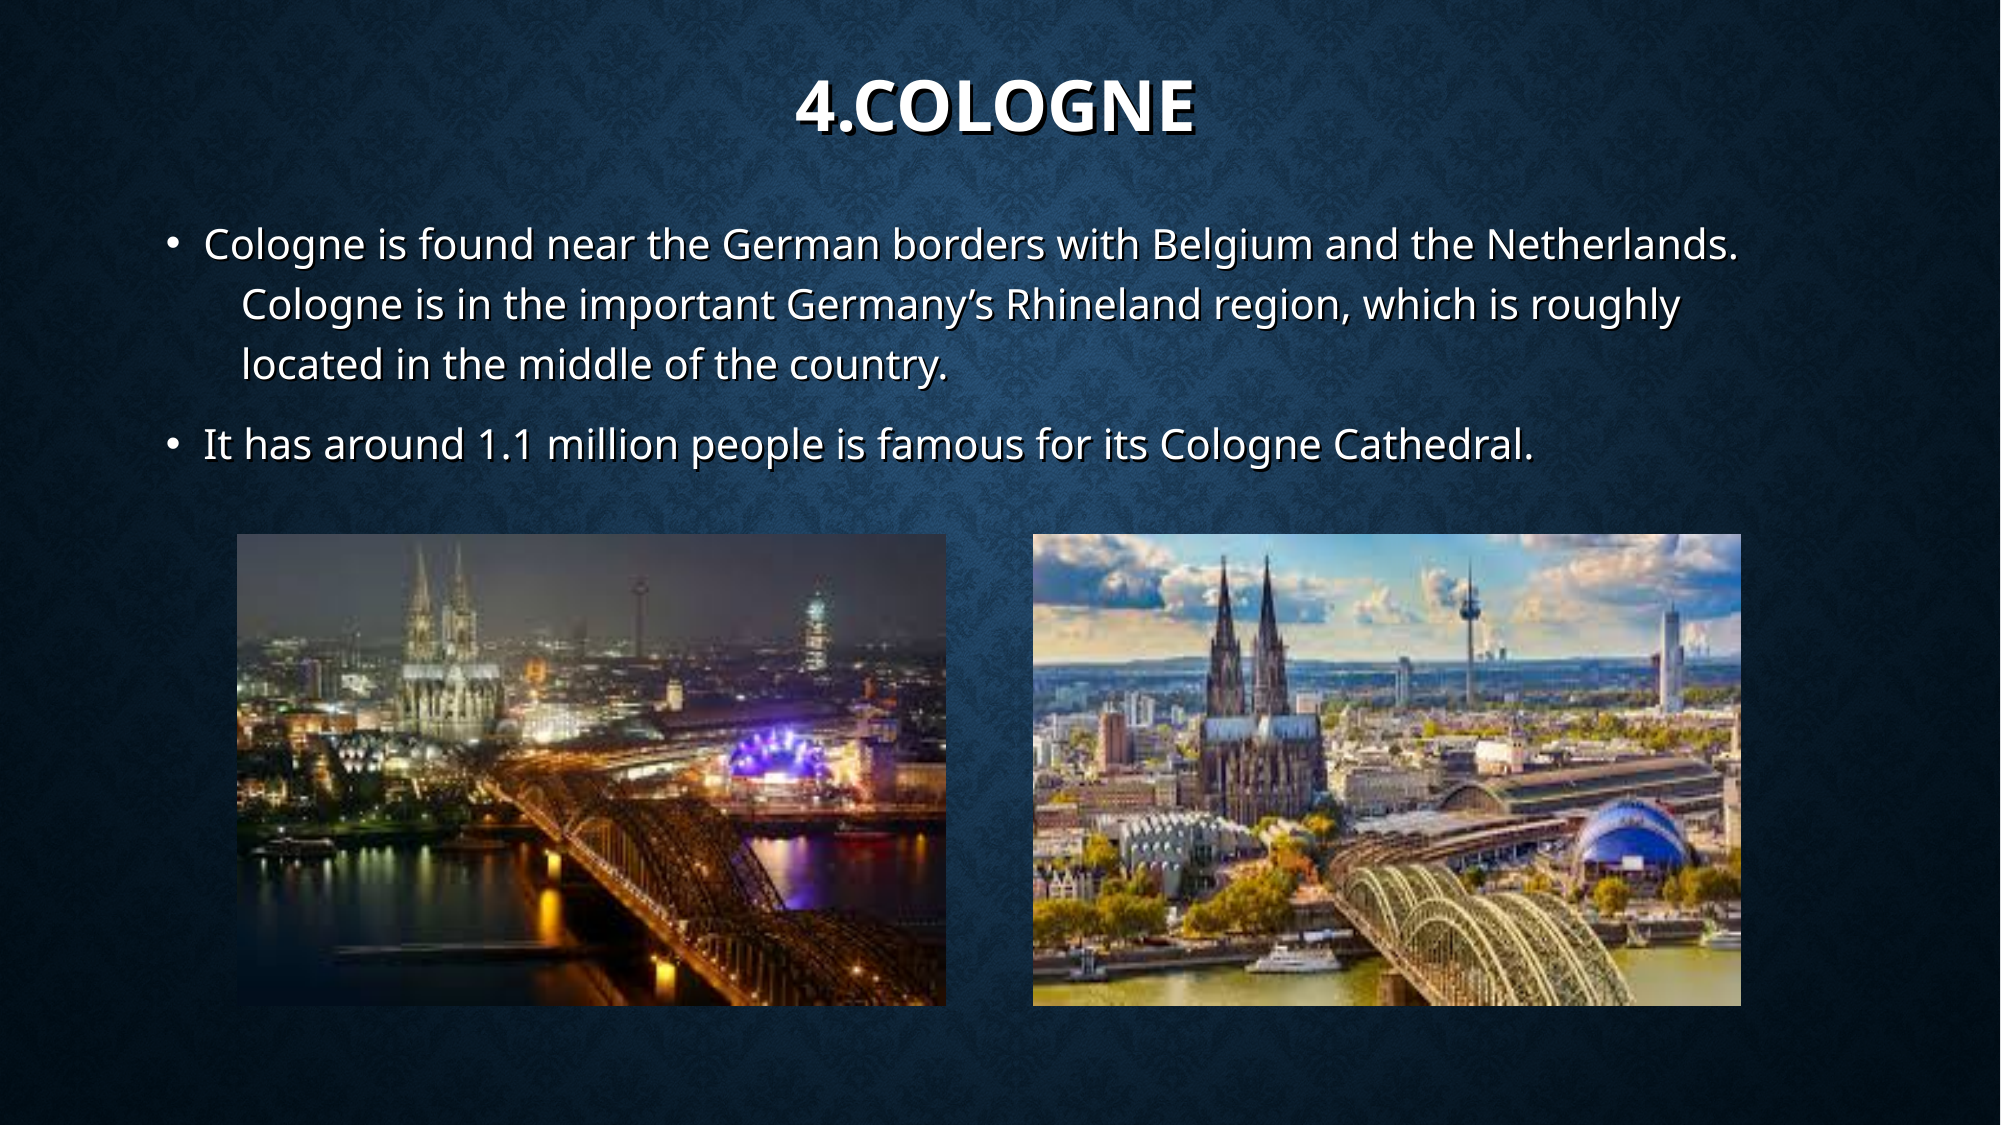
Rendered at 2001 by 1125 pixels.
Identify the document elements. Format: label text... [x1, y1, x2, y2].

picture [237, 534, 946, 1006]
picture [1033, 534, 1741, 1006]
list Cologne is found near the German borders with Belgium and the Netherlands. Cologne is in the important Germany’s Rhineland region, which is roughly located in the middle of the country. It has around 1.1 million people is famous for its Cologne Cathedral. [150, 199, 1850, 806]
title 4.COLOGne [146, 0, 1846, 218]
